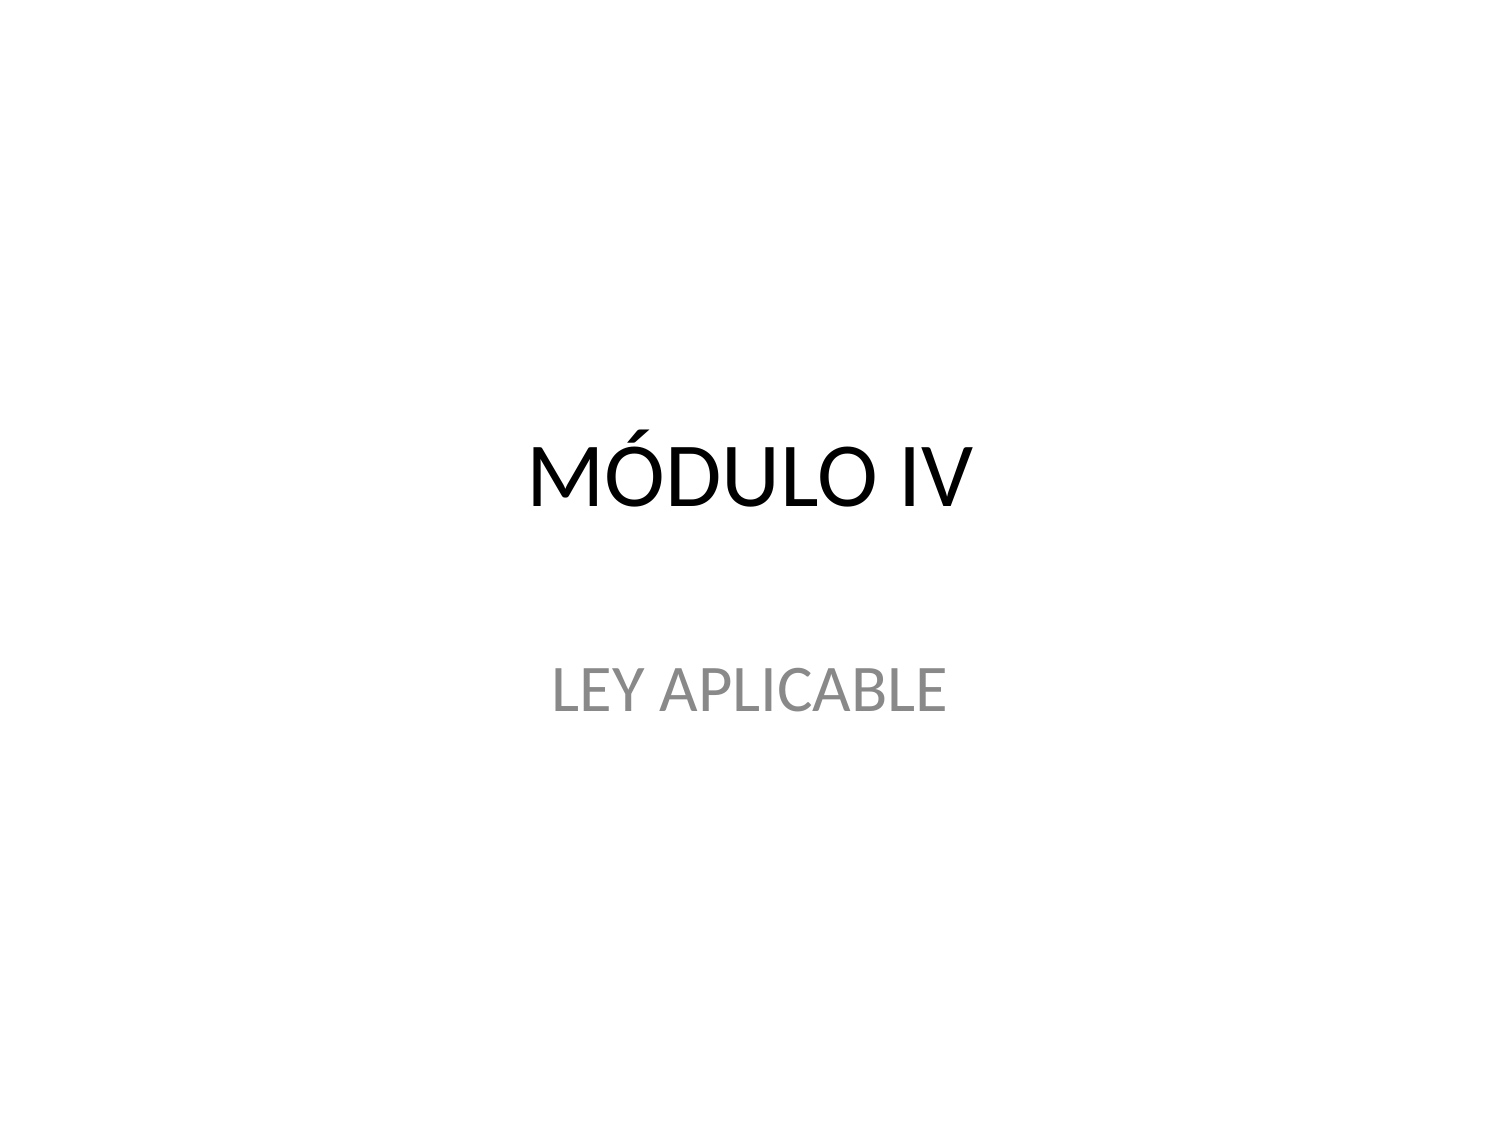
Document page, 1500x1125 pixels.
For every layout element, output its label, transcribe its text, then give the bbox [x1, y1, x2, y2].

title MÓDULO IV [112, 349, 1388, 591]
subtitle LEY APLICABLE [225, 637, 1276, 925]
